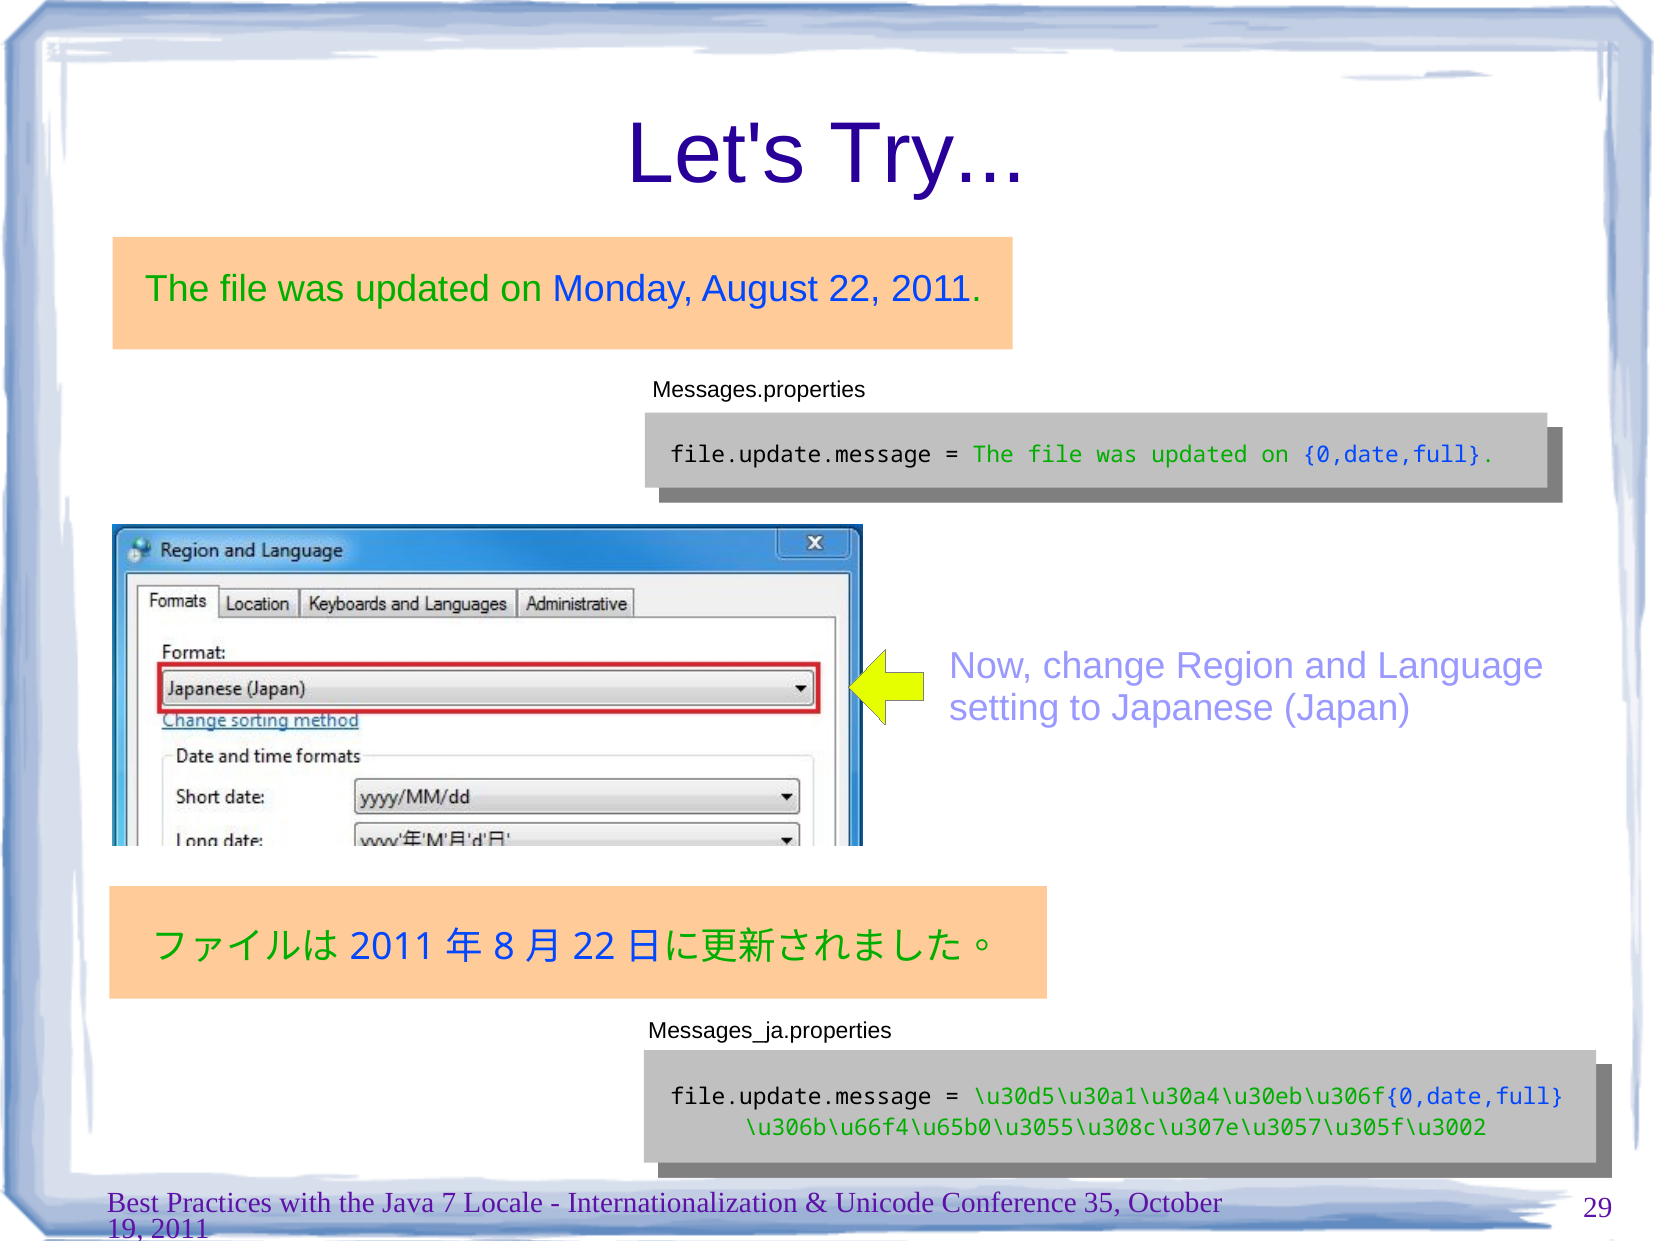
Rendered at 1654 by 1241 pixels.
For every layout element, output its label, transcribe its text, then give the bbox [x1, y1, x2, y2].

text_box Now, change Region and Language setting to Japanese (Japan) [934, 637, 1576, 751]
text_box [848, 649, 924, 725]
text_box file.update.message = \u30d5\u30a1\u30a4\u30eb\u306f{0,date,full}\ \u306b\u66f4\u65b0\u3055\u308c\u307e\u3057\u305f\u3002 [655, 1072, 1651, 1144]
text_box file.update.message = The file was updated on {0,date,full}. [655, 430, 1513, 472]
text_box [643, 1050, 1597, 1163]
title Let's Try... [82, 49, 1571, 257]
text_box ファイルは2011年8月22日に更新されました。 [137, 911, 1047, 977]
text_box The file was updated on Monday, August 22, 2011. [130, 260, 1004, 318]
text_box Messages.properties [637, 369, 880, 410]
text_box Messages_ja.properties [633, 1010, 923, 1051]
text_box [644, 412, 1548, 488]
text_box [112, 236, 1013, 350]
picture [0, 0, 1654, 1241]
text_box [109, 886, 1047, 999]
